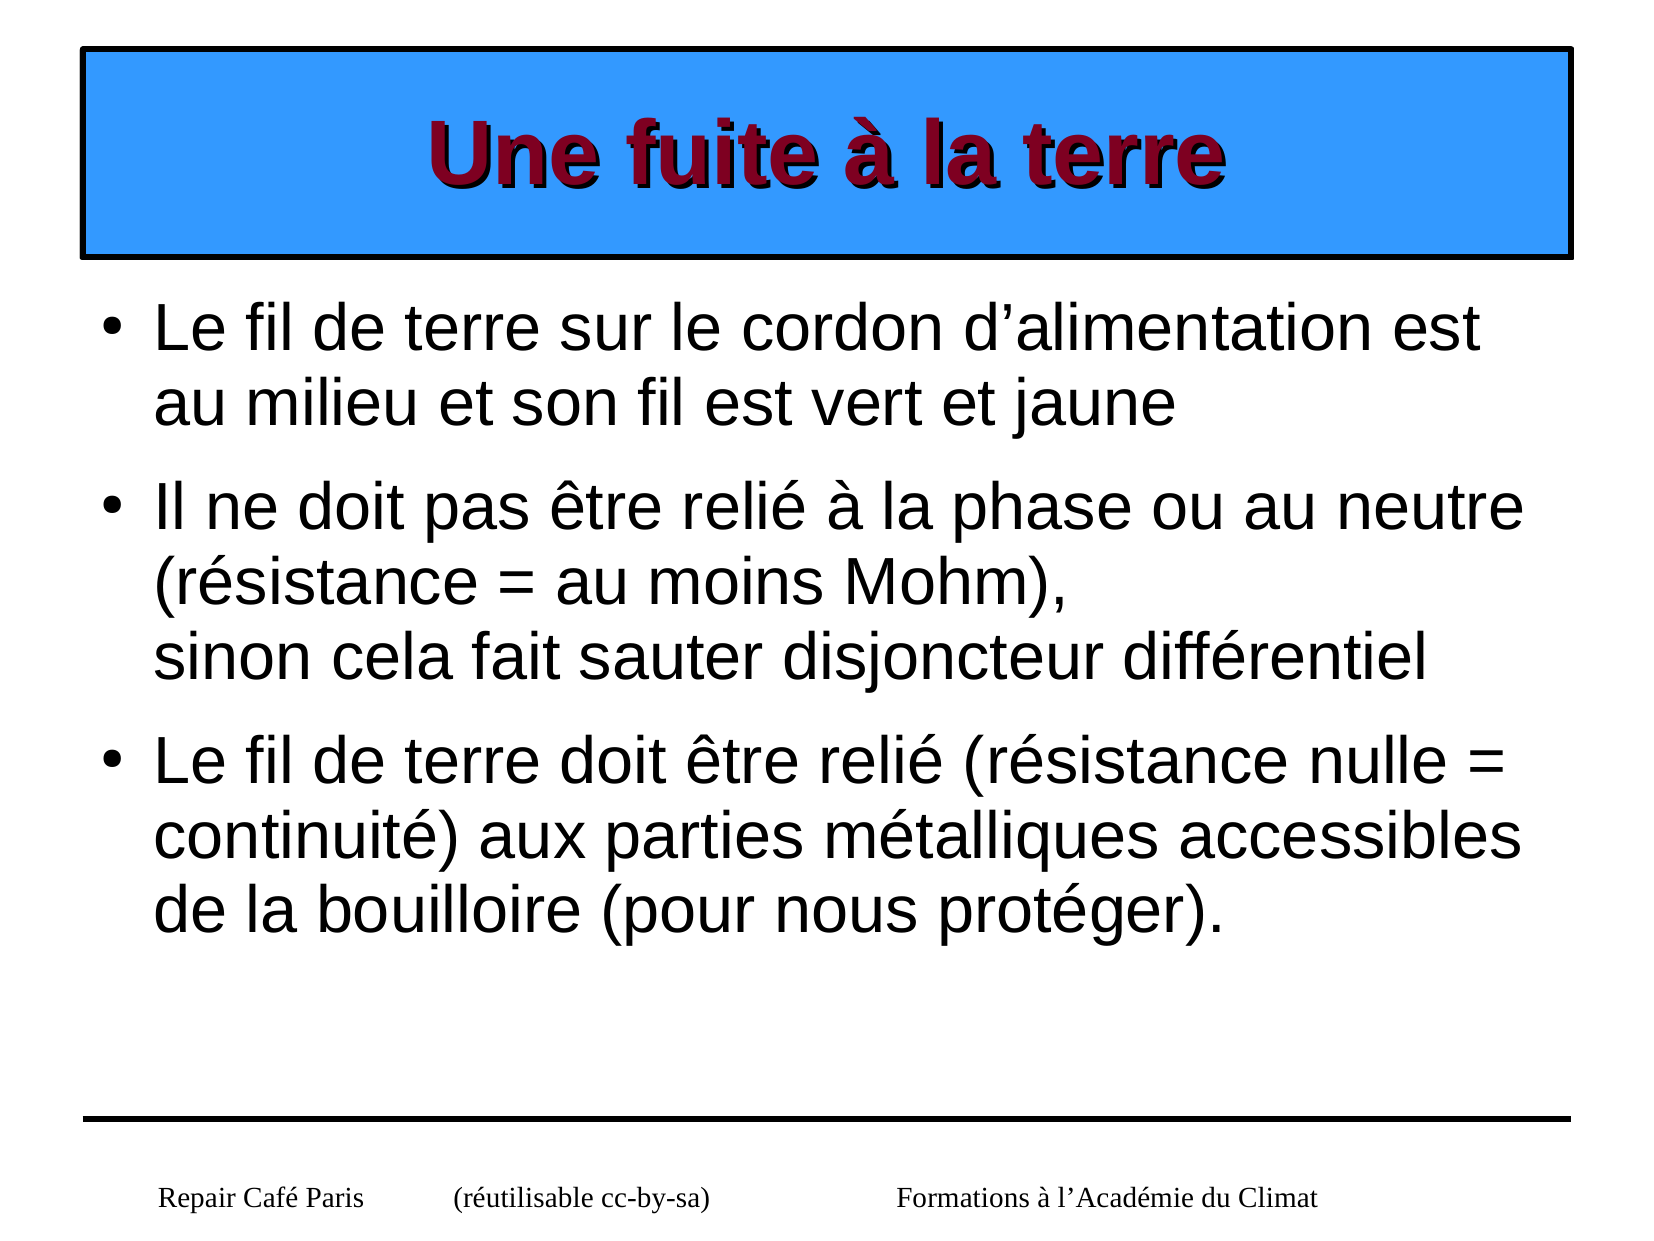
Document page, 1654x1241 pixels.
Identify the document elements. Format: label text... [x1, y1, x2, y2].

list Le fil de terre sur le cordon d’alimentation est au milieu et son fil est vert et jaune Il ne doit pas être relié à la phase ou au neutre (résistance = au moins Mohm), sinon cela fait sauter disjoncteur différentiel Le fil de terre doit être relié (résistance nulle = continuité) aux parties métalliques accessibles de la bouilloire (pour nous protéger). [82, 290, 1571, 1010]
title Une fuite à la terre [82, 49, 1571, 257]
